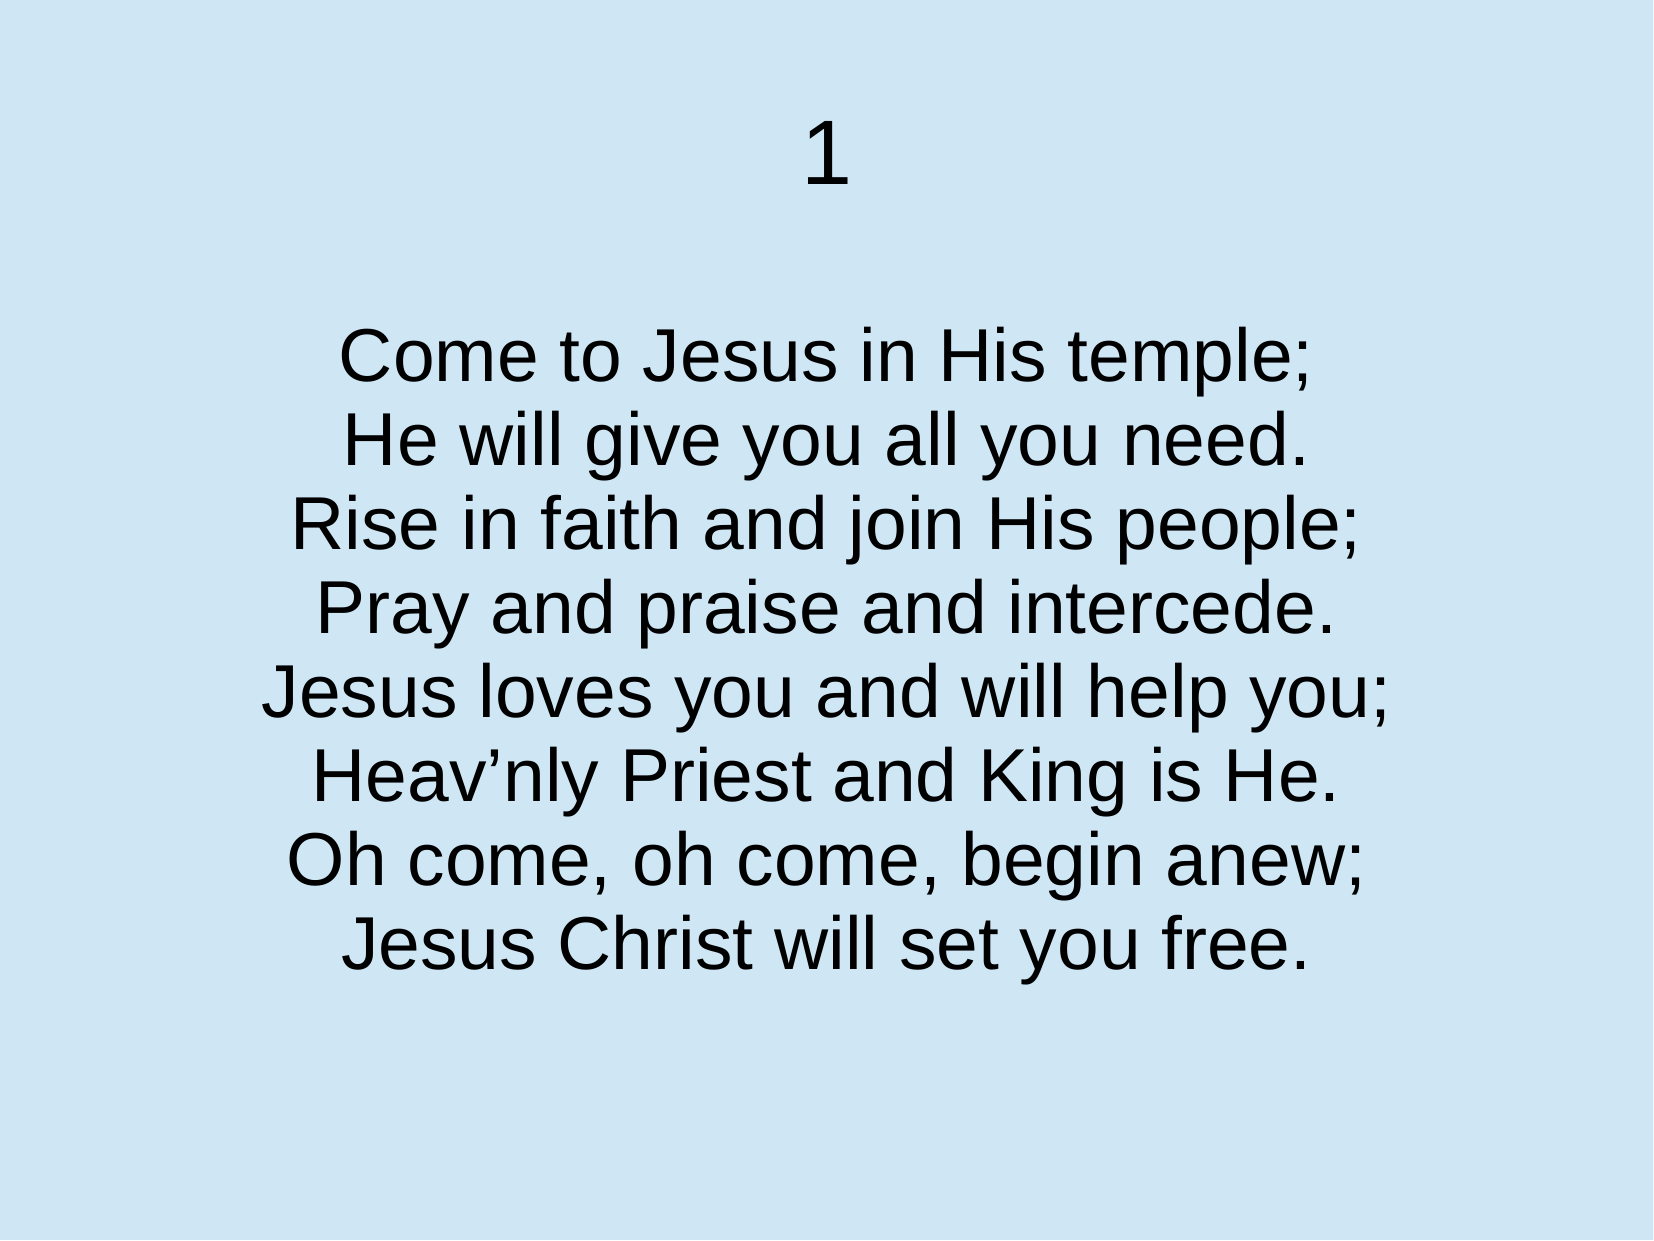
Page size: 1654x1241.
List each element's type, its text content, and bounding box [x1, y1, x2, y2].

subtitle Come to Jesus in His temple; He will give you all you need. Rise in faith and join His people; Pray and praise and intercede. Jesus loves you and will help you; Heav’nly Priest and King is He. Oh come, oh come, begin anew; Jesus Christ will set you free. [82, 290, 1571, 1010]
title 1 [82, 49, 1571, 257]
